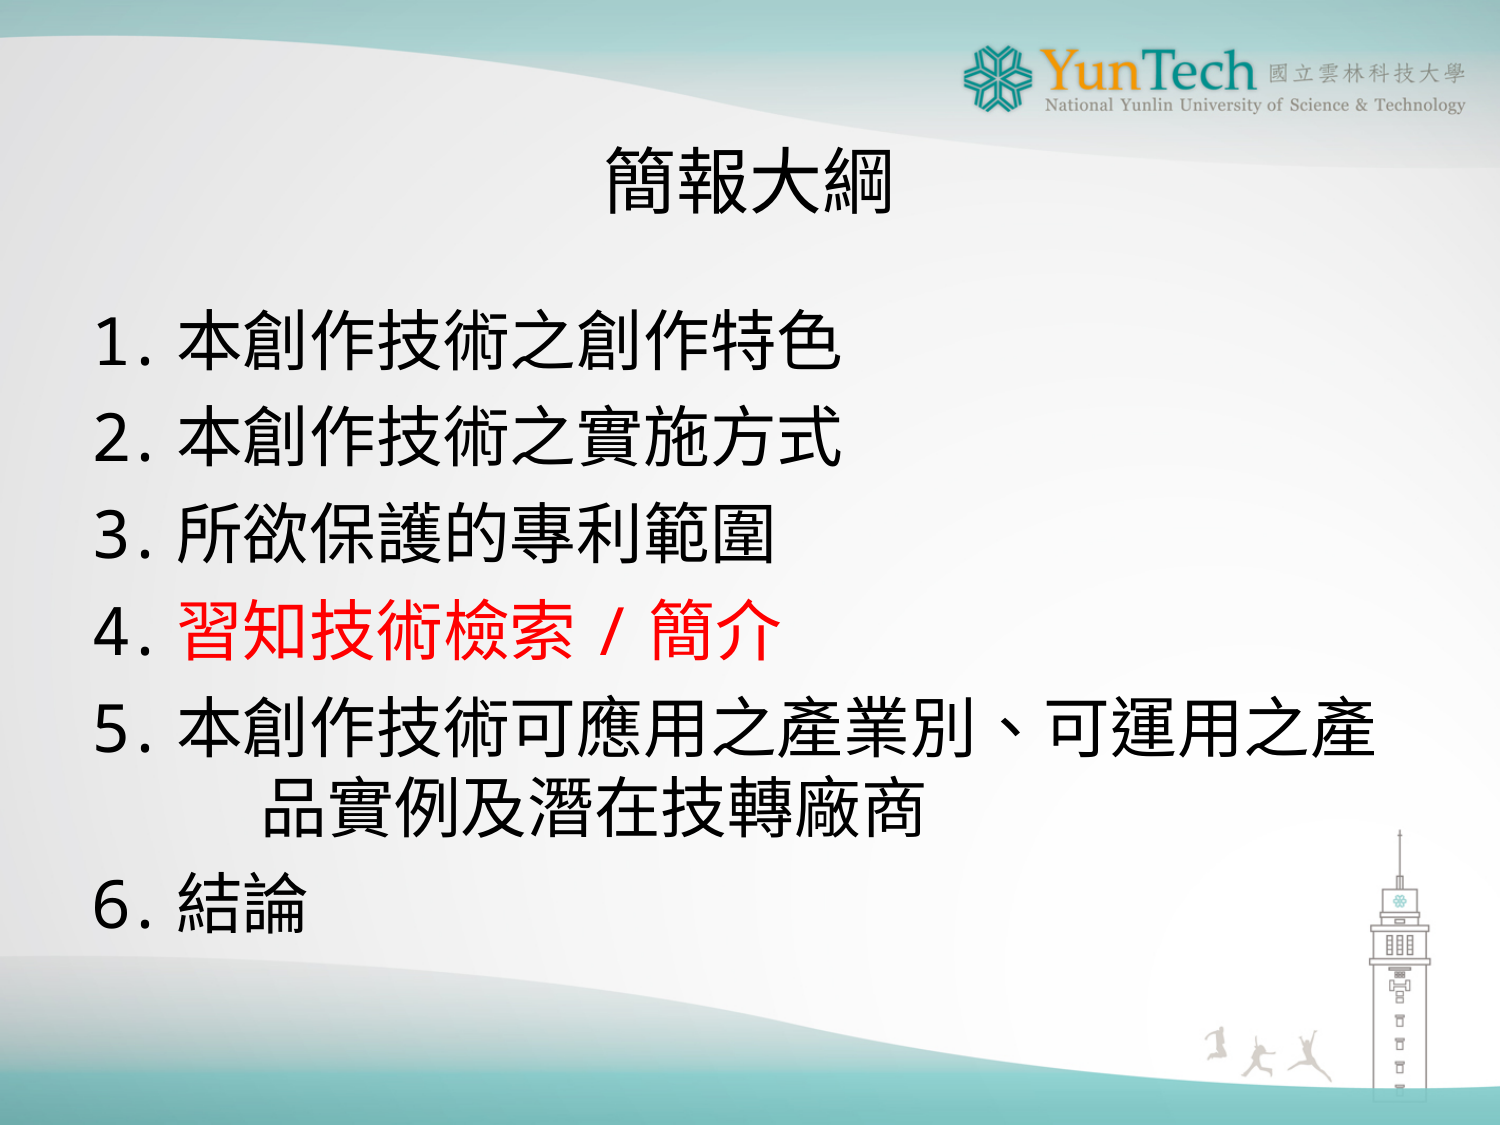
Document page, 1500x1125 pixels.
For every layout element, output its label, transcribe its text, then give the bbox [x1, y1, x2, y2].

title 簡報大綱 [75, 125, 1426, 233]
list 本創作技術之創作特色 本創作技術之實施方式 所欲保護的專利範圍 習知技術檢索/簡介 本創作技術可應用之產業別、可運用之產品實例及潛在技轉廠商 結論 [76, 290, 1427, 1034]
